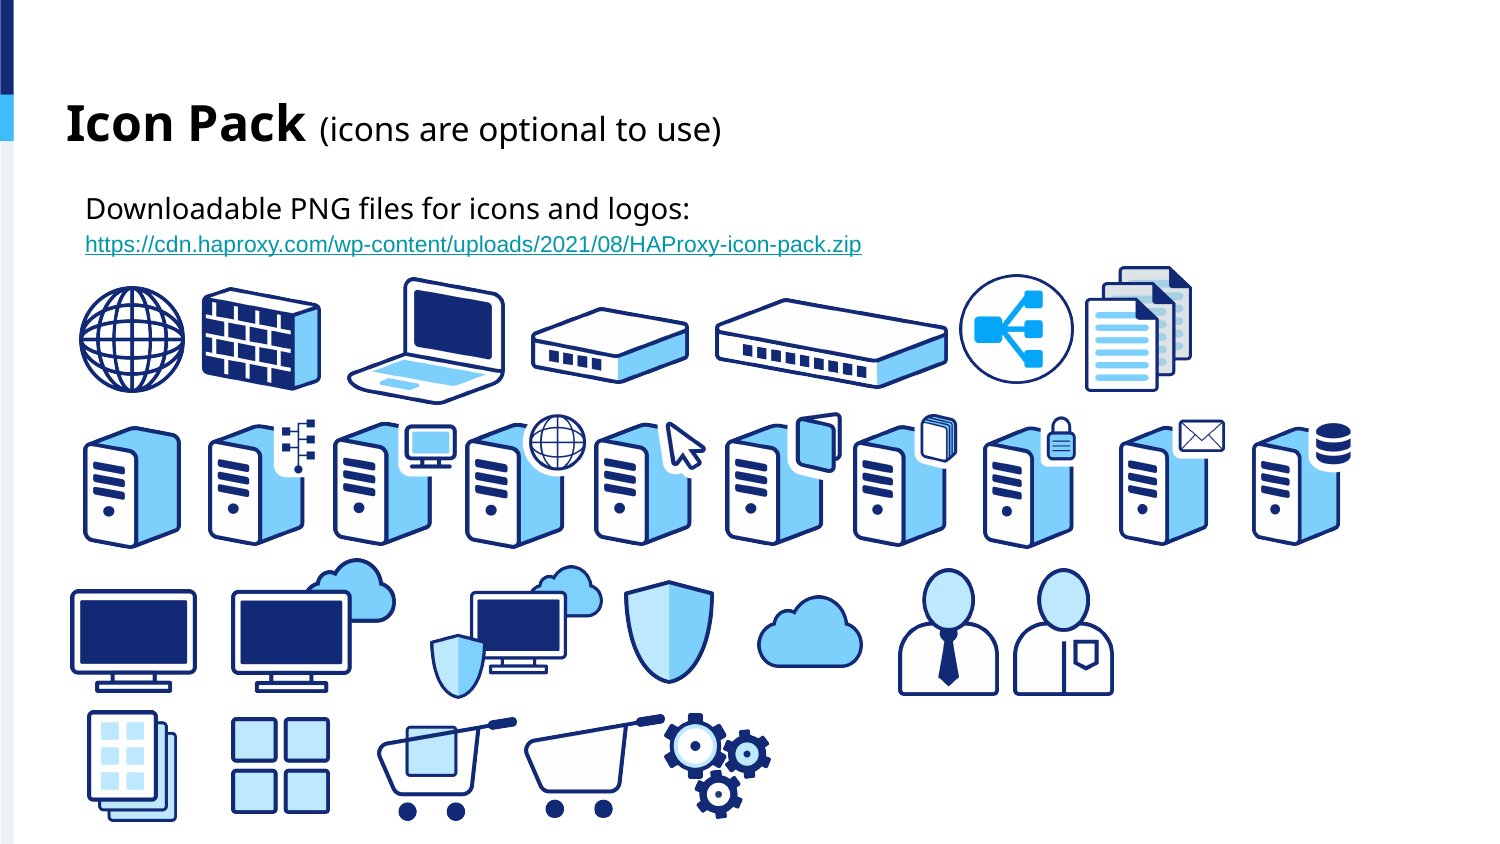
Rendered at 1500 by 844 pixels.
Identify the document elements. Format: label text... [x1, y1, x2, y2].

title Icon Pack (icons are optional to use) [51, 76, 1449, 171]
list Downloadable PNG files for icons and logos: https://cdn.haproxy.com/wp-content/uploads/2021/08/HAProxy-icon-pack.zip [70, 170, 1093, 246]
picture [0, 0, 1500, 844]
